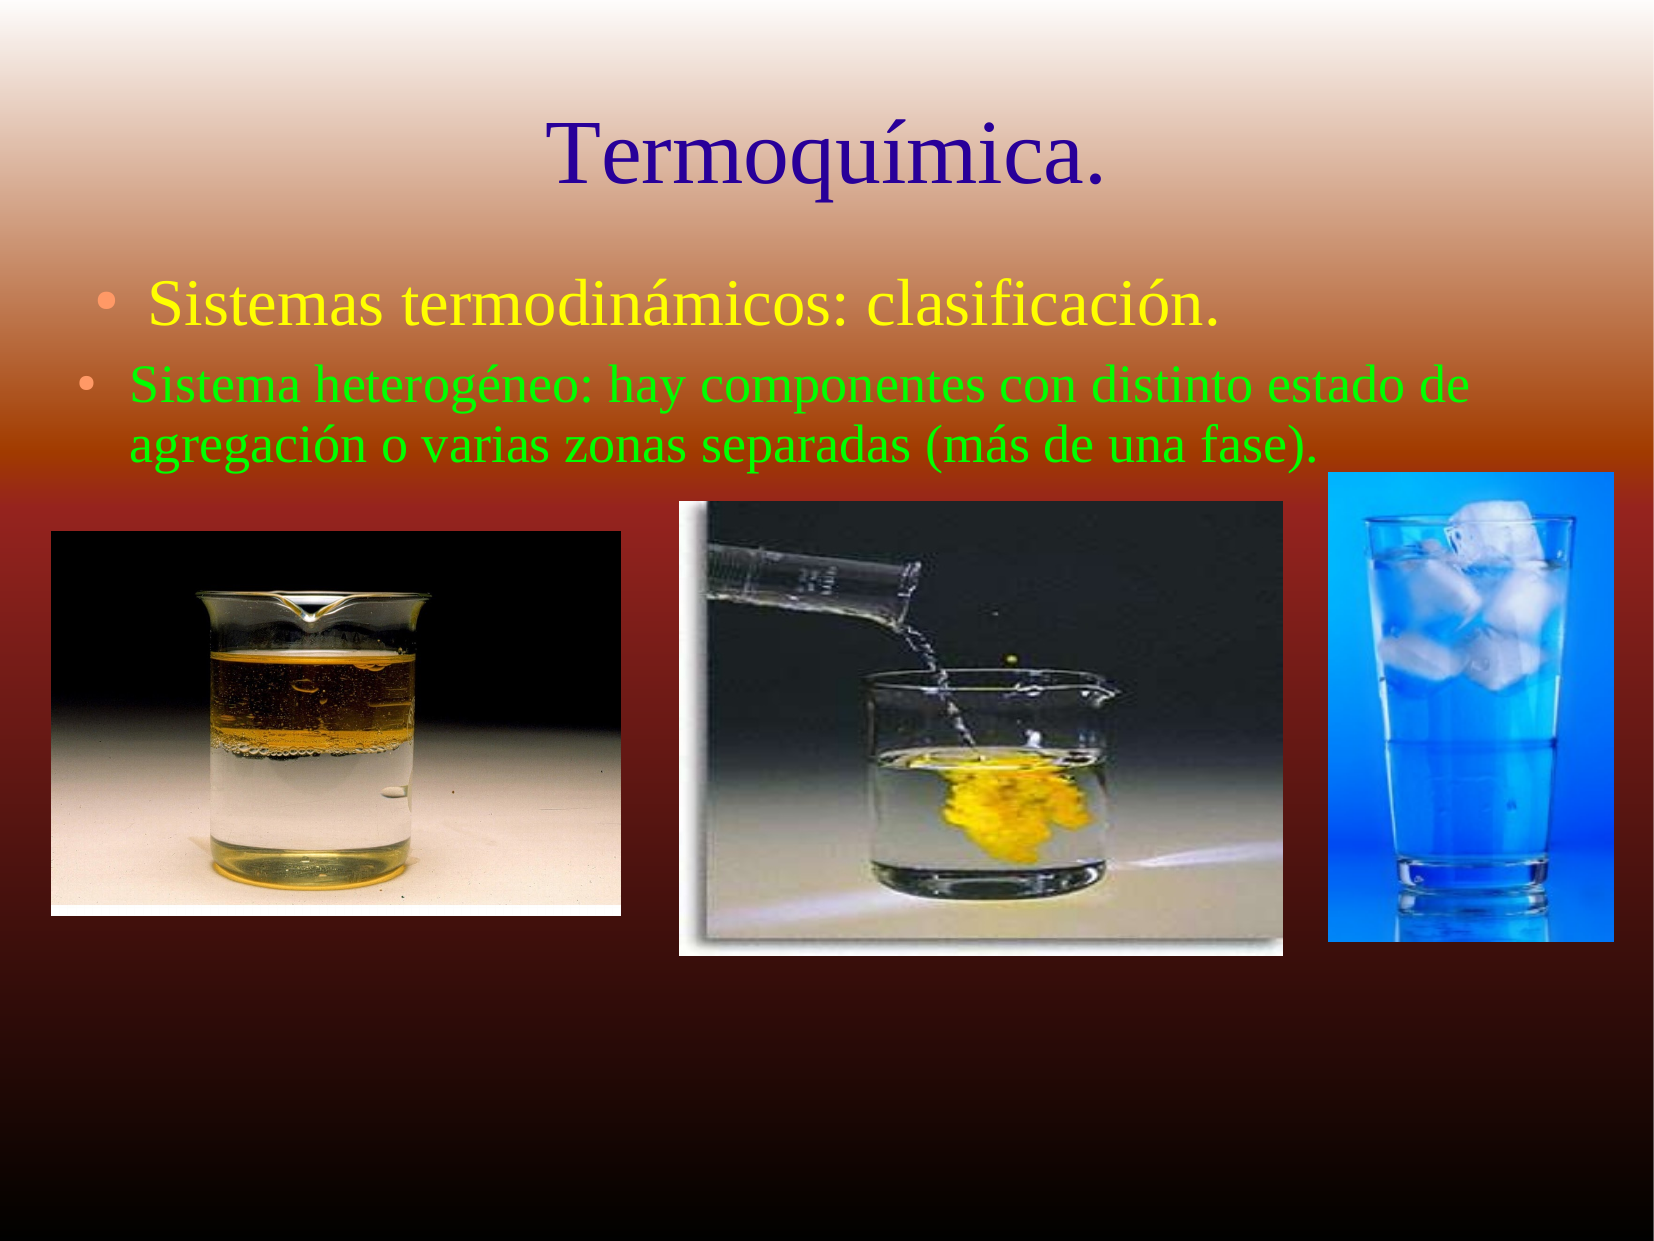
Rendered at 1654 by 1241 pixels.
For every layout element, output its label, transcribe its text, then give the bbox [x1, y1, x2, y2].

list Sistemas termodinámicos: clasificación. [76, 265, 1506, 354]
text_box Sistema heterogéneo: hay componentes con distinto estado de agregación o varias zonas separadas (más de una fase). [59, 354, 1654, 532]
picture [0, 0, 1654, 1241]
title Termoquímica. [82, 49, 1571, 257]
